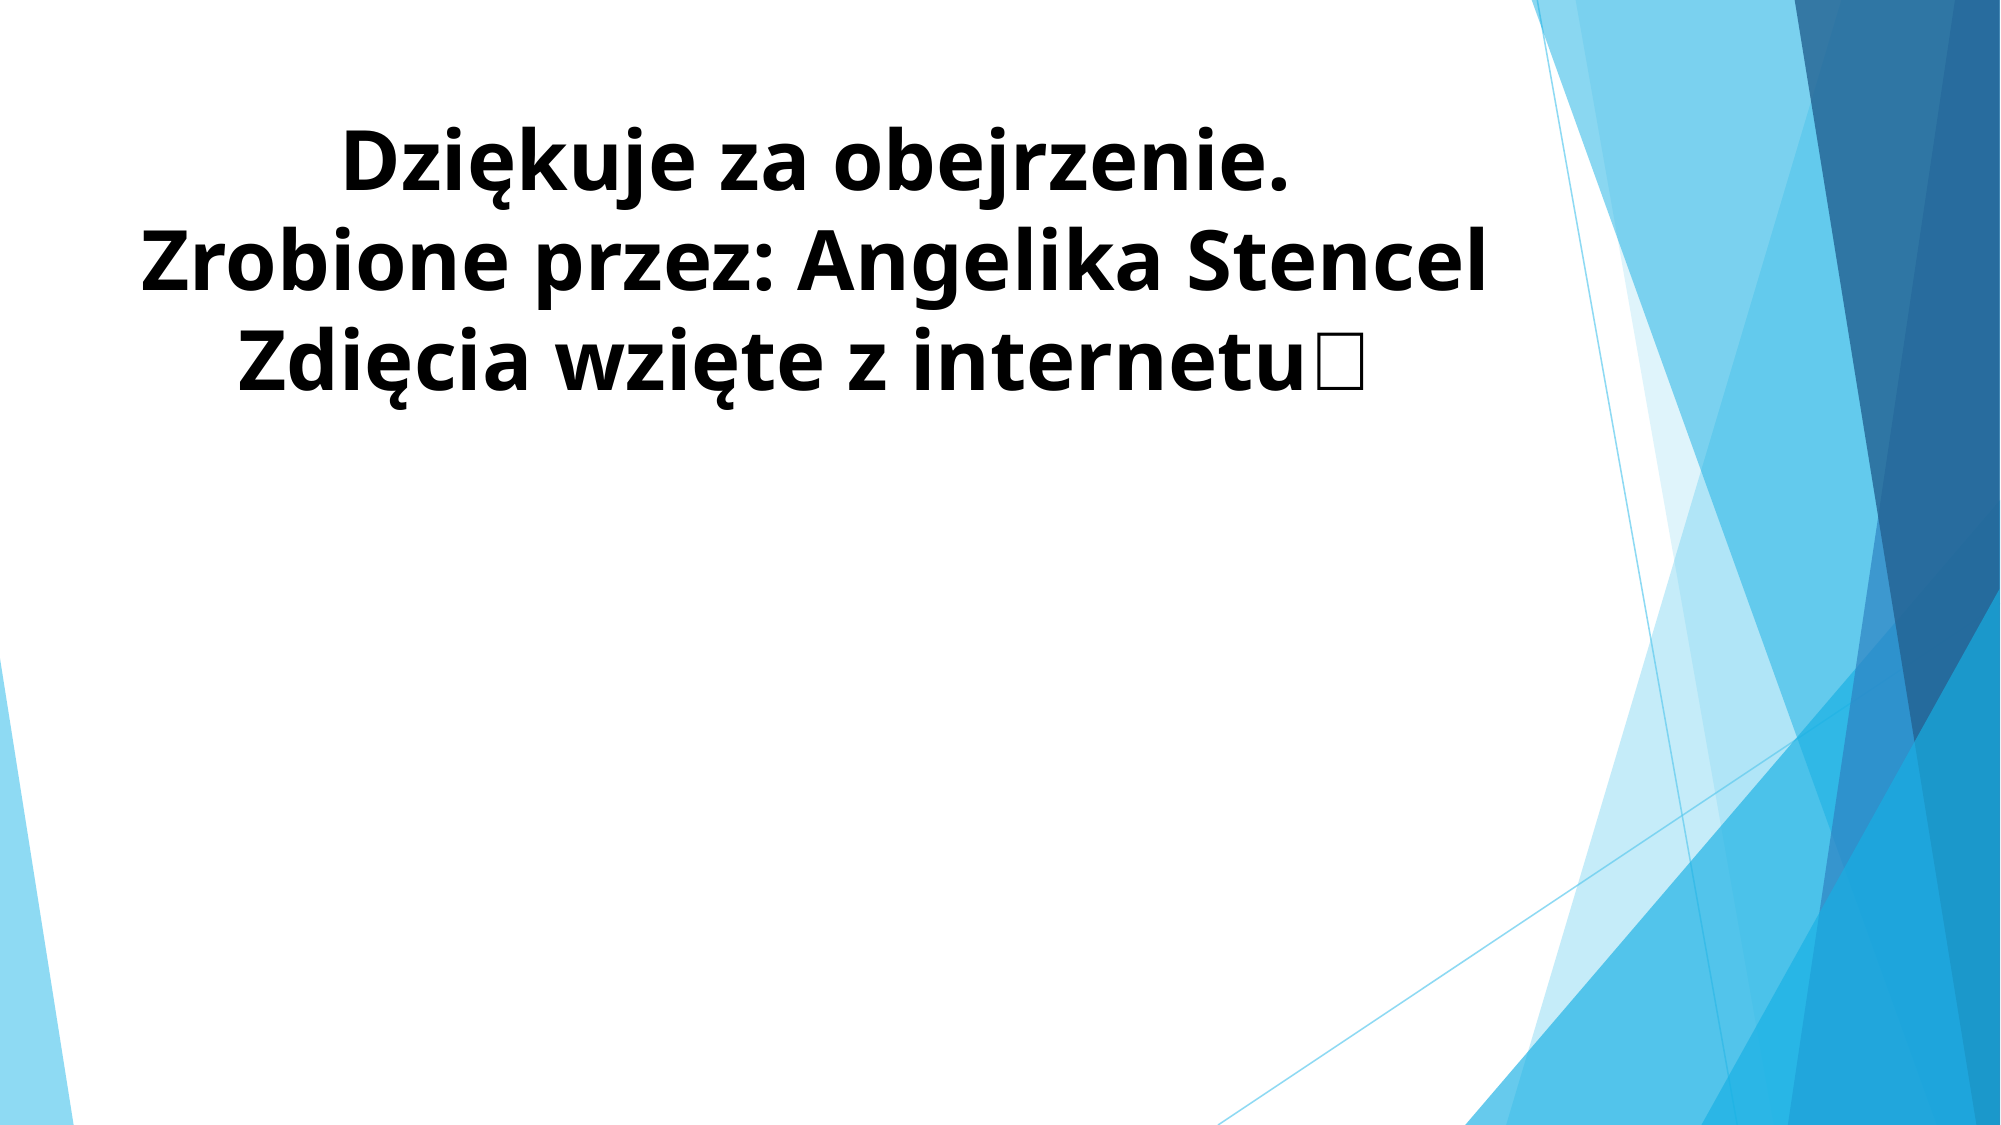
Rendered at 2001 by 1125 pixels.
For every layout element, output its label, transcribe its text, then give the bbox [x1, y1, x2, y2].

title Dziękuje za obejrzenie. Zrobione przez: Angelika Stencel Zdięcia wzięte z internetu [111, 99, 1522, 317]
